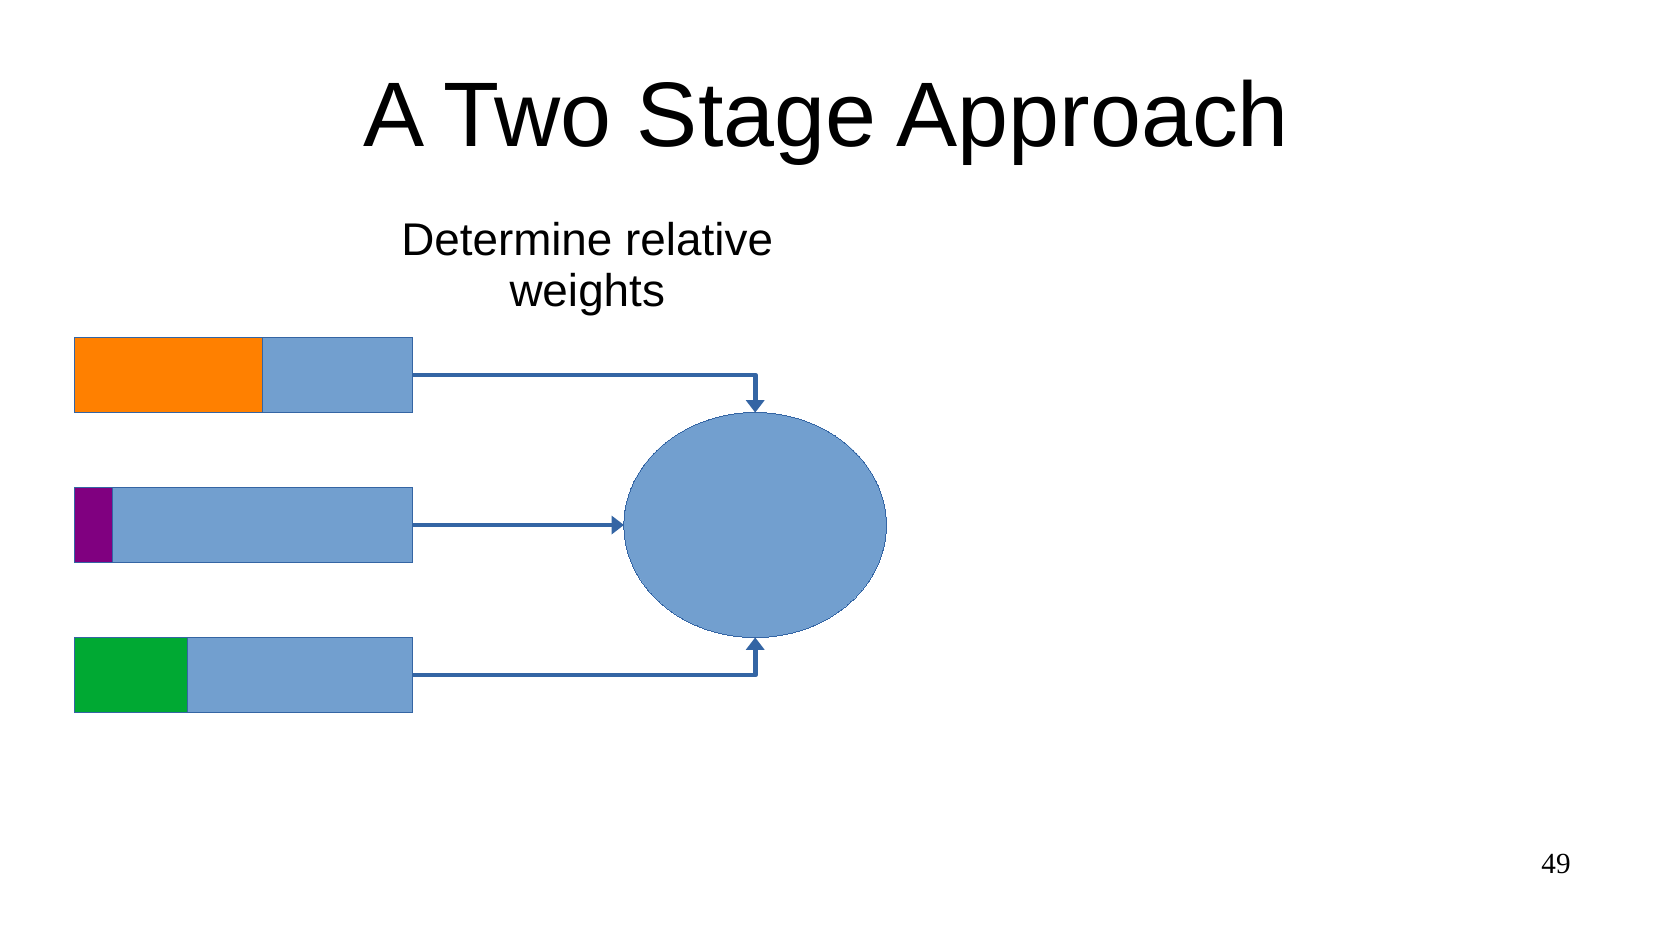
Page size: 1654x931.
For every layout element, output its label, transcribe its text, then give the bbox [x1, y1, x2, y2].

text_box [74, 487, 413, 563]
text_box [623, 412, 887, 638]
text_box [74, 637, 413, 713]
text_box Determine relative weights [386, 206, 788, 324]
text_box [74, 337, 413, 413]
title A Two Stage Approach [82, 37, 1571, 193]
